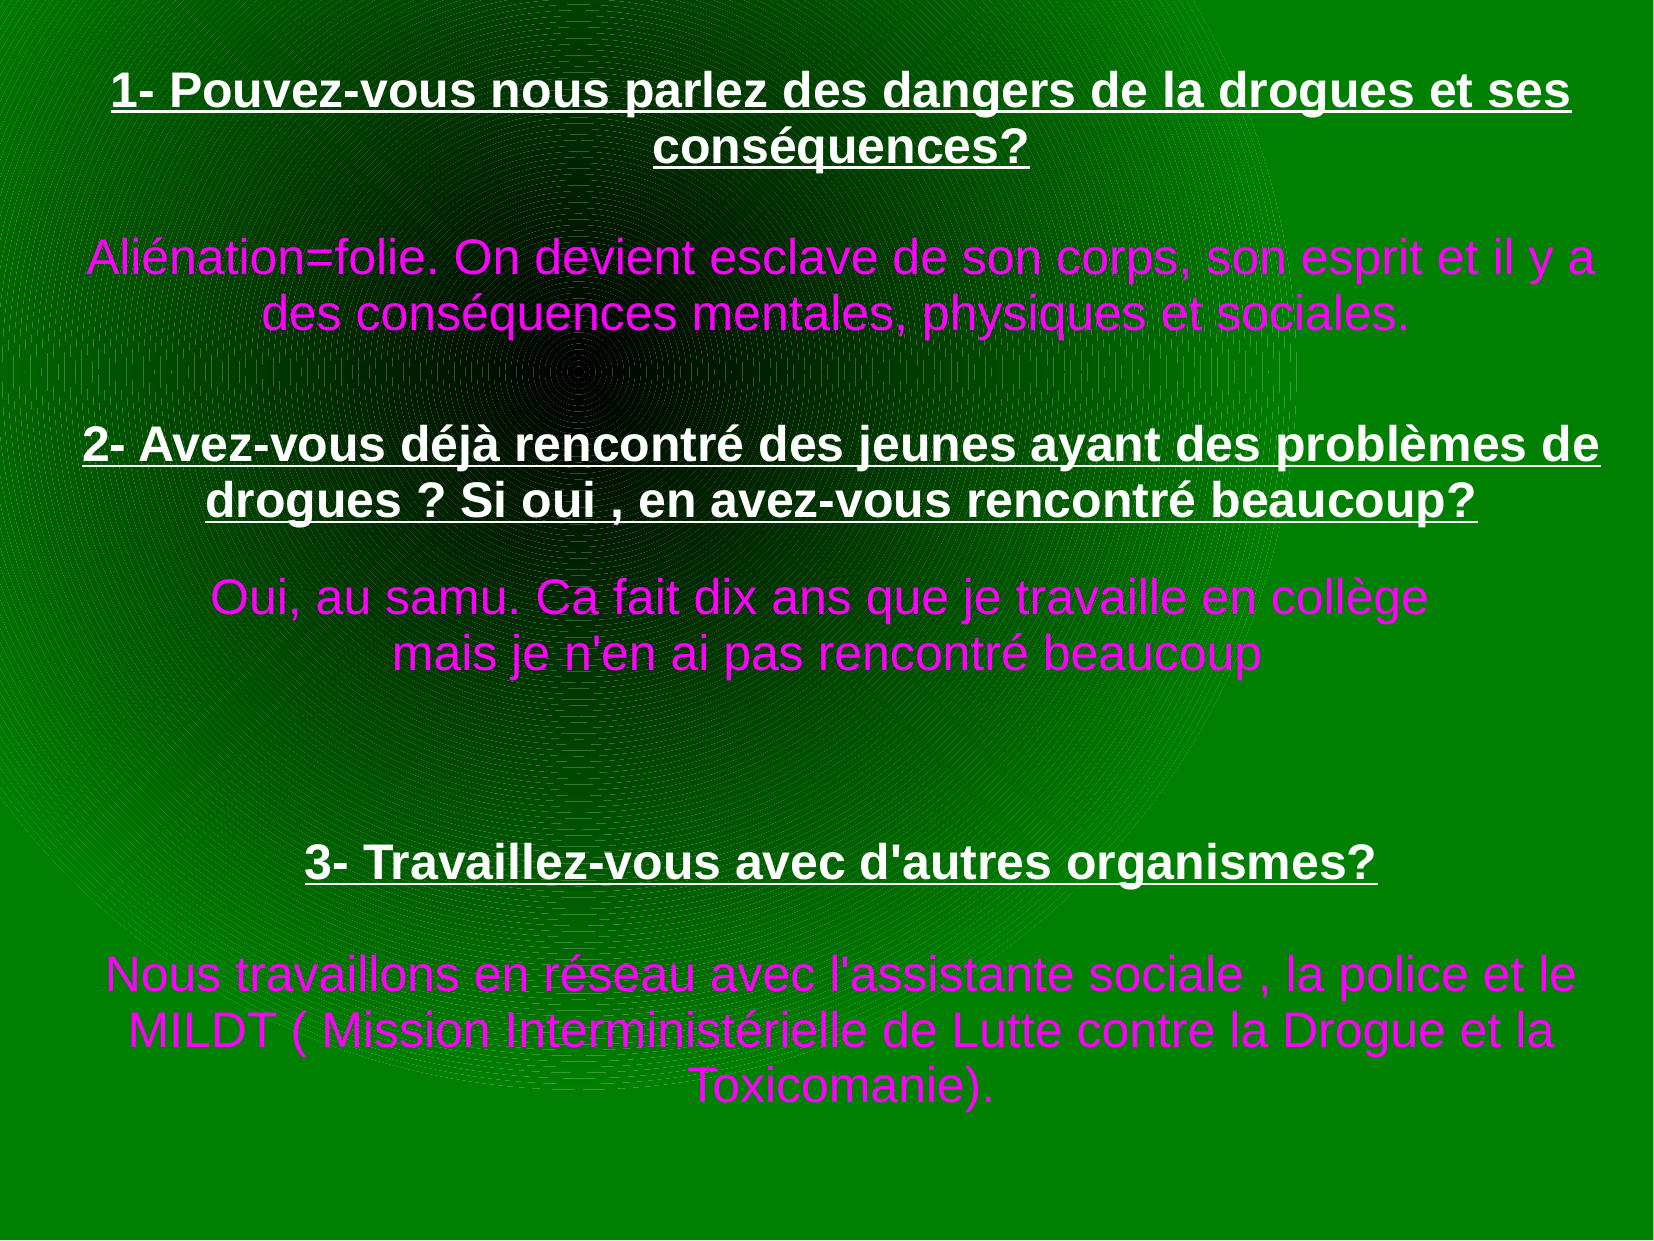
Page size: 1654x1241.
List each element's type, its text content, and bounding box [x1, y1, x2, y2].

text_box 3- Travaillez-vous avec d'autres organismes? Nous travaillons en réseau avec l'assistante sociale , la police et le MILDT ( Mission Interministérielle de Lutte contre la Drogue et la Toxicomanie). [29, 827, 1654, 1123]
text_box Oui, au samu. Ca fait dix ans que je travaille en collège mais je n'en ai pas rencontré beaucoup [0, 561, 1654, 689]
text_box 2- Avez-vous déjà rencontré des jeunes ayant des problèmes de drogues ? Si oui , en avez-vous rencontré beaucoup? [29, 409, 1654, 561]
text_box 1- Pouvez-vous nous parlez des dangers de la drogues et ses conséquences? Aliénation=folie. On devient esclave de son corps, son esprit et il y a des conséquences mentales, physiques et sociales. [29, 54, 1654, 355]
